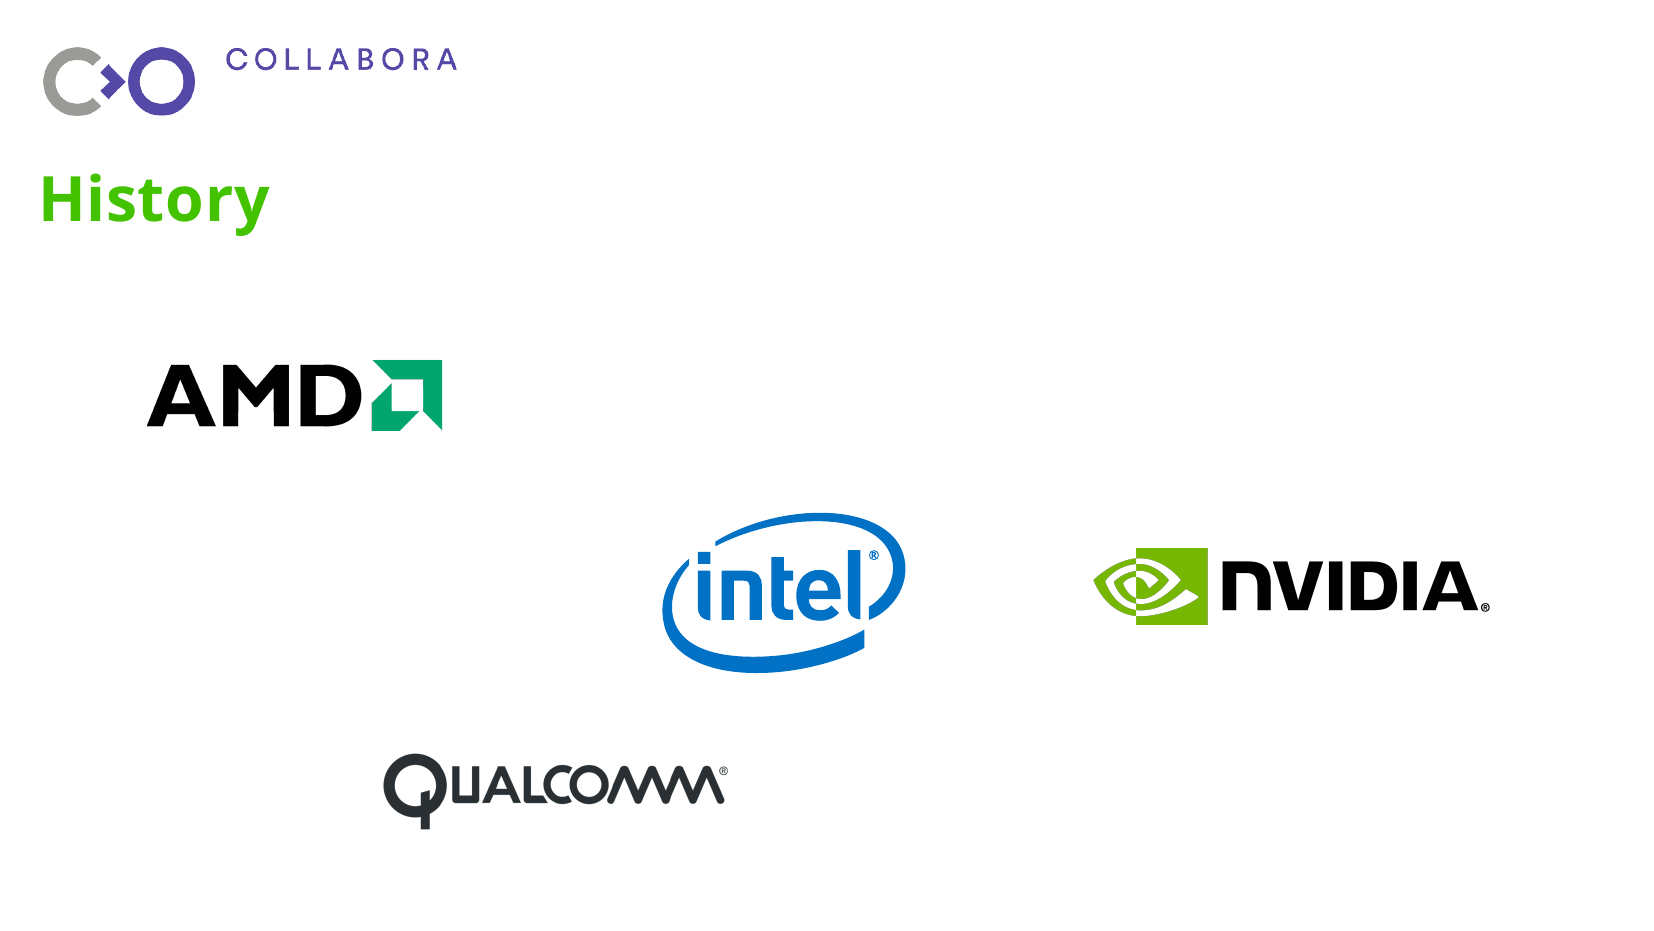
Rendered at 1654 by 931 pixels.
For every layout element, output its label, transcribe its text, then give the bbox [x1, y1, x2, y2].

picture [1093, 548, 1490, 625]
picture [383, 753, 728, 831]
picture [117, 326, 472, 465]
picture [661, 511, 907, 675]
picture [43, 47, 457, 116]
title History [38, 159, 1614, 216]
